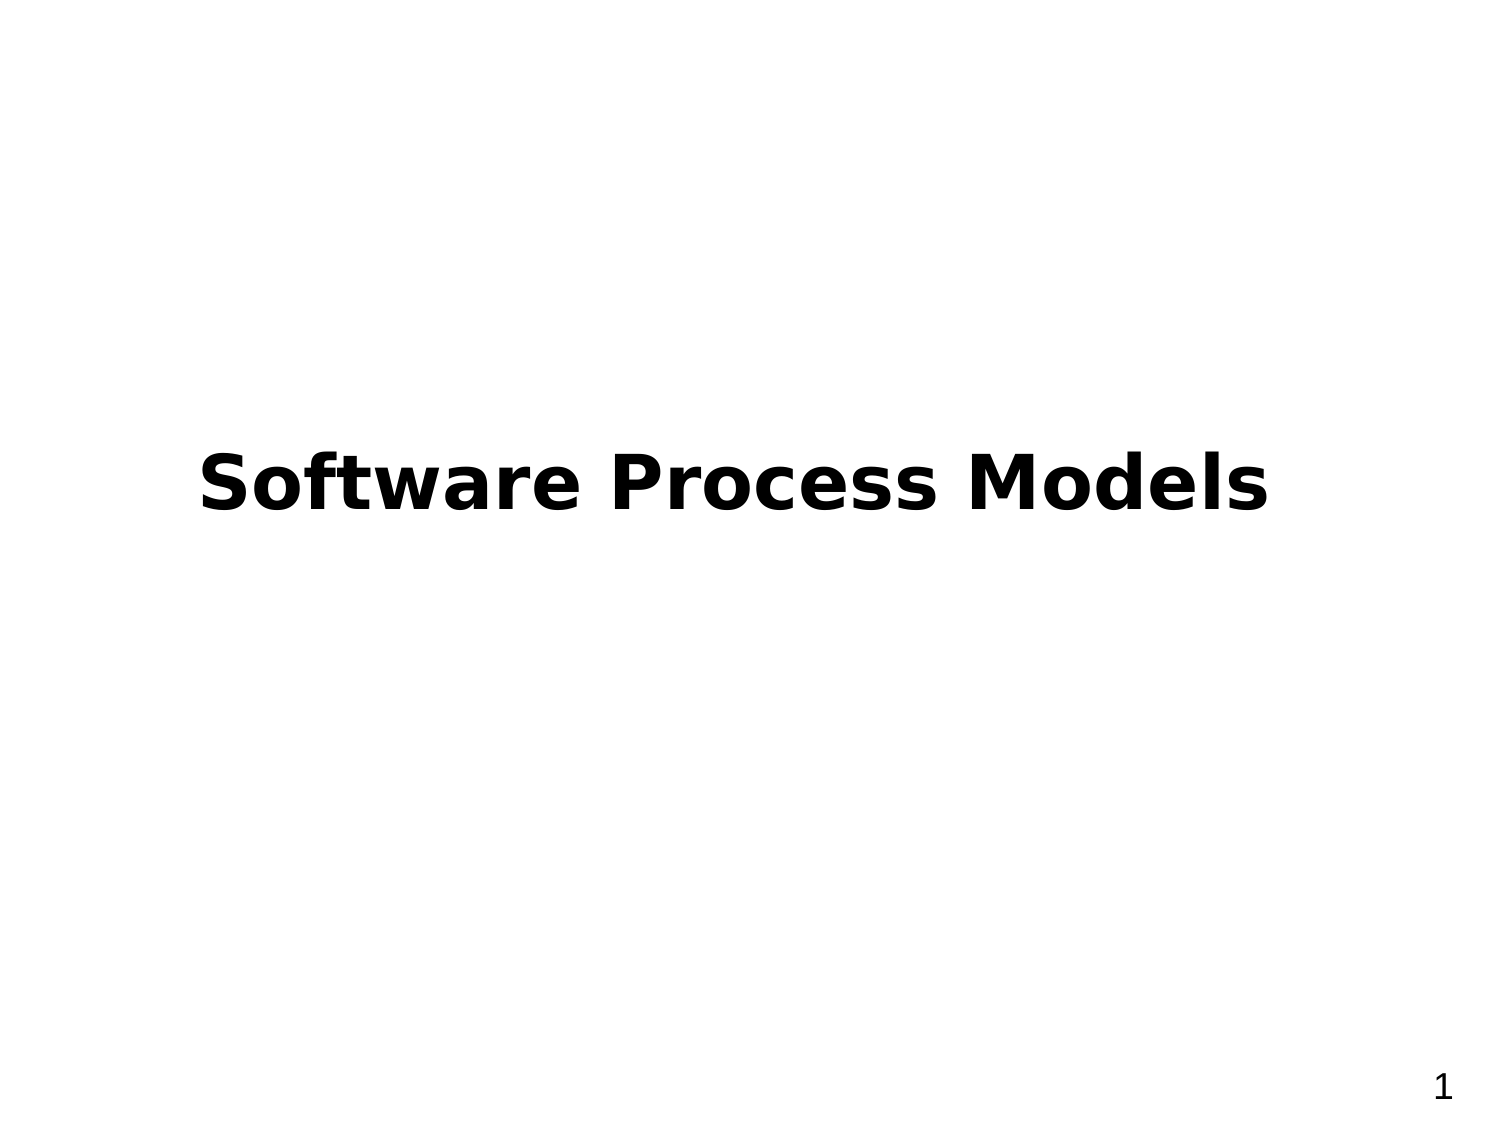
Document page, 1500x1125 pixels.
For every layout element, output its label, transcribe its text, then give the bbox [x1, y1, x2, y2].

title Software Process Models [59, 413, 1409, 546]
